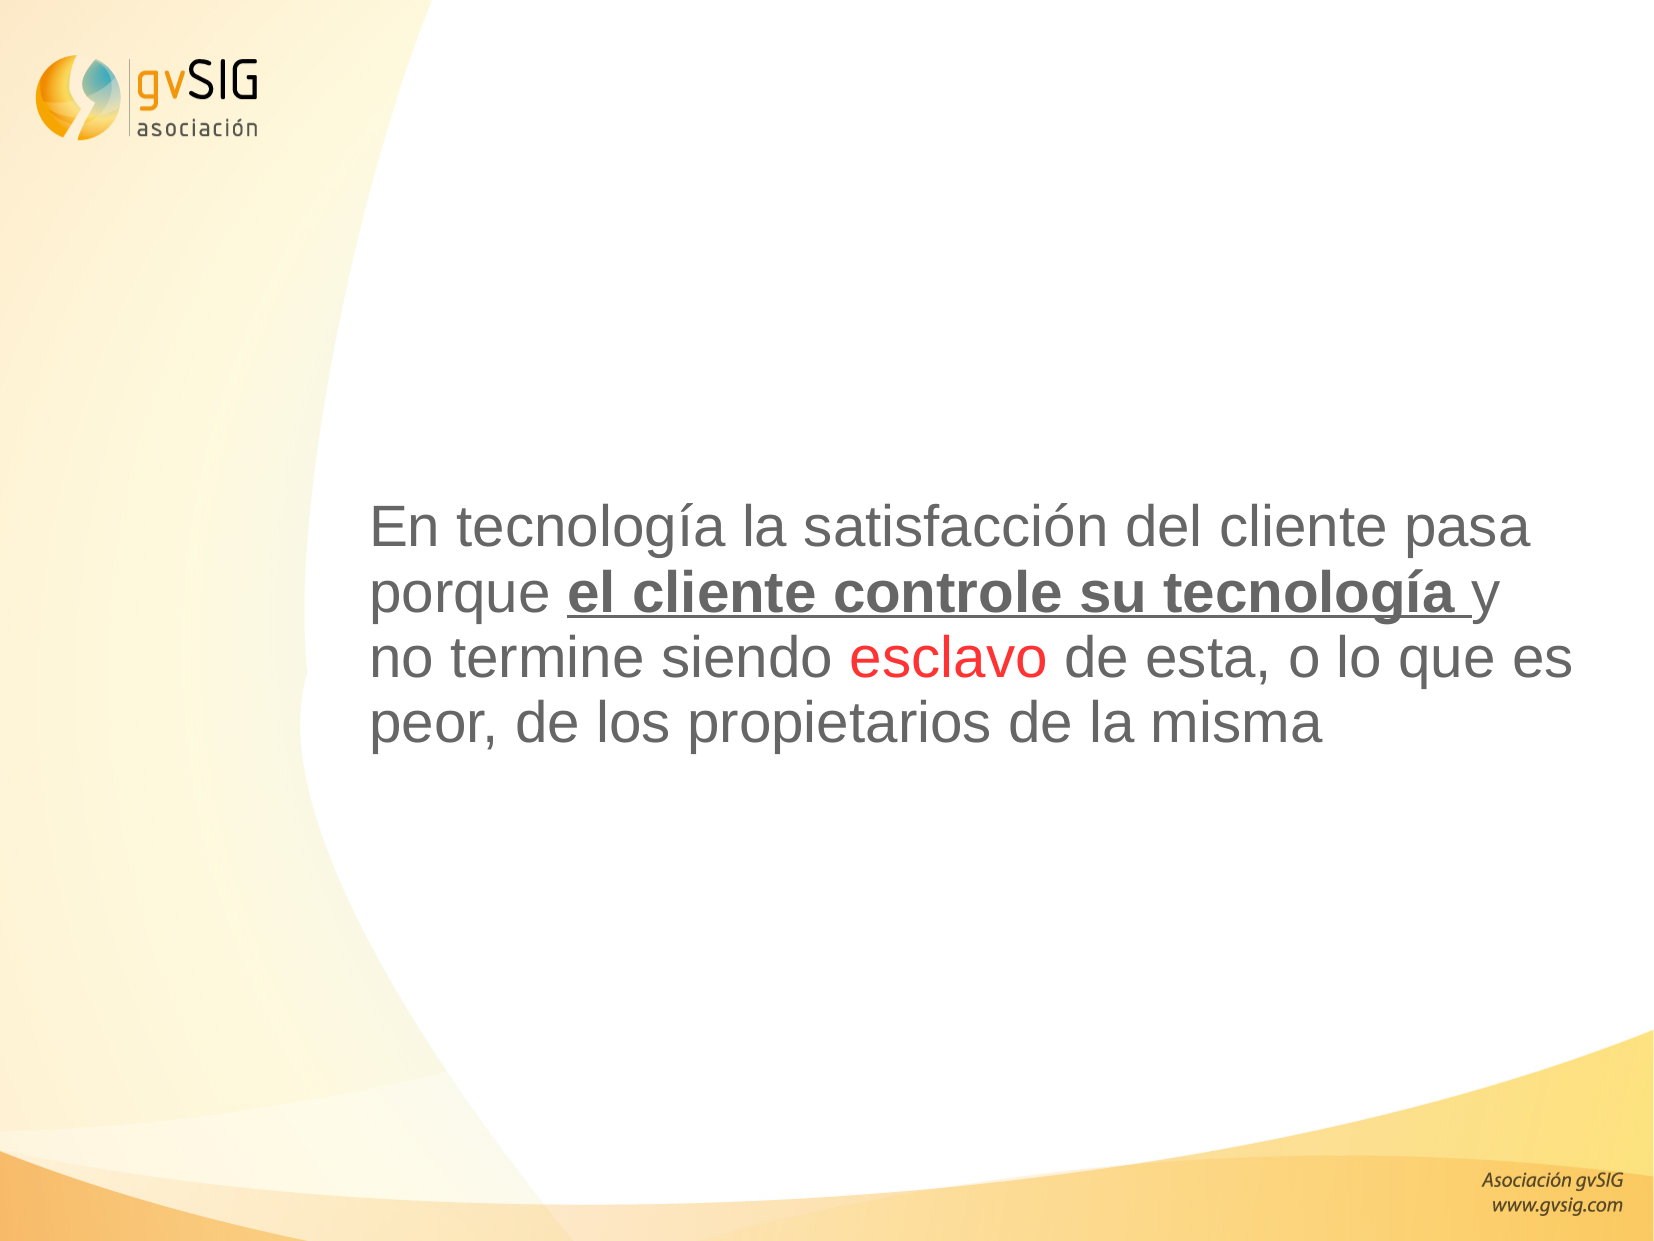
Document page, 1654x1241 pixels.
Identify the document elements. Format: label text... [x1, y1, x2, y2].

picture [0, 0, 1654, 1241]
text_box En tecnología la satisfacción del cliente pasa porque el cliente controle su tecnología y no termine siendo esclavo de esta, o lo que es peor, de los propietarios de la misma [354, 421, 1595, 763]
